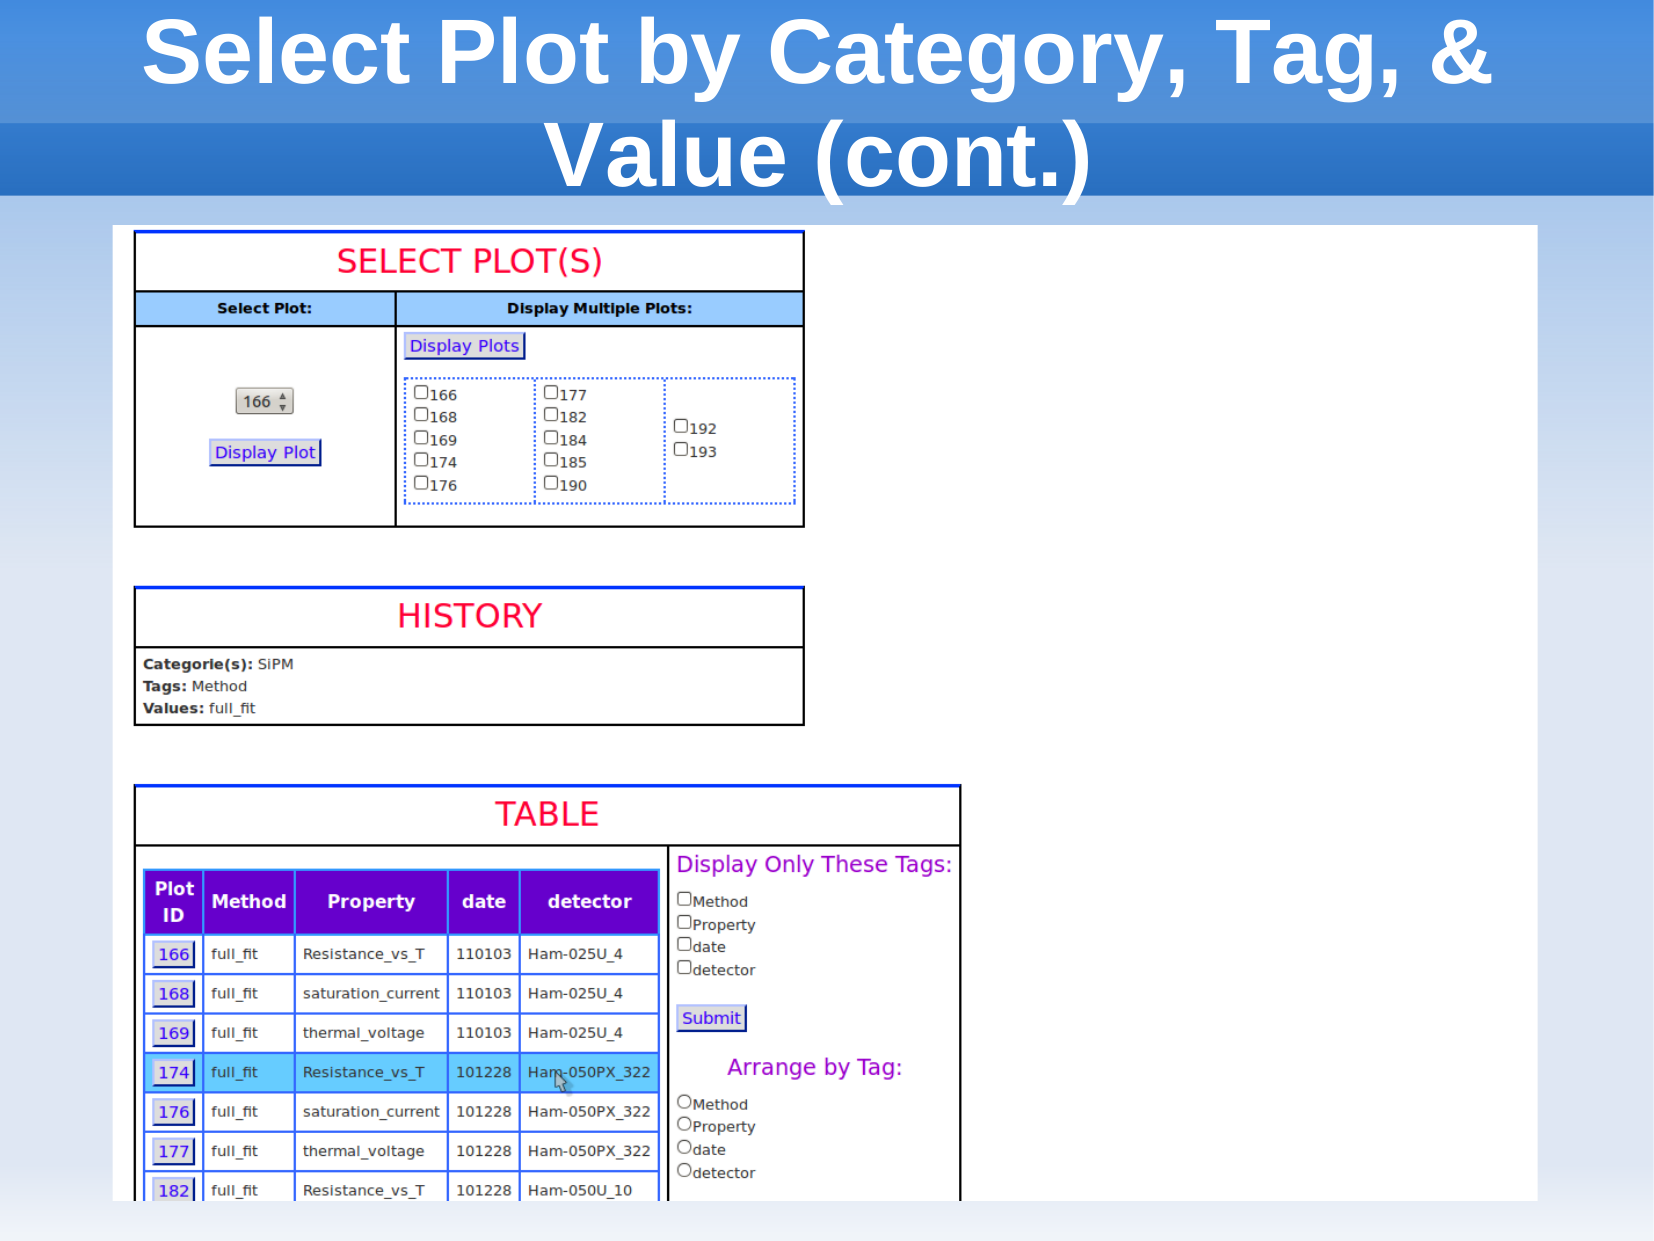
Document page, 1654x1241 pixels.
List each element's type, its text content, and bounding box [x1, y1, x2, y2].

picture [0, 0, 1654, 1241]
title Select Plot by Category, Tag, & Value (cont.) [75, 0, 1564, 208]
